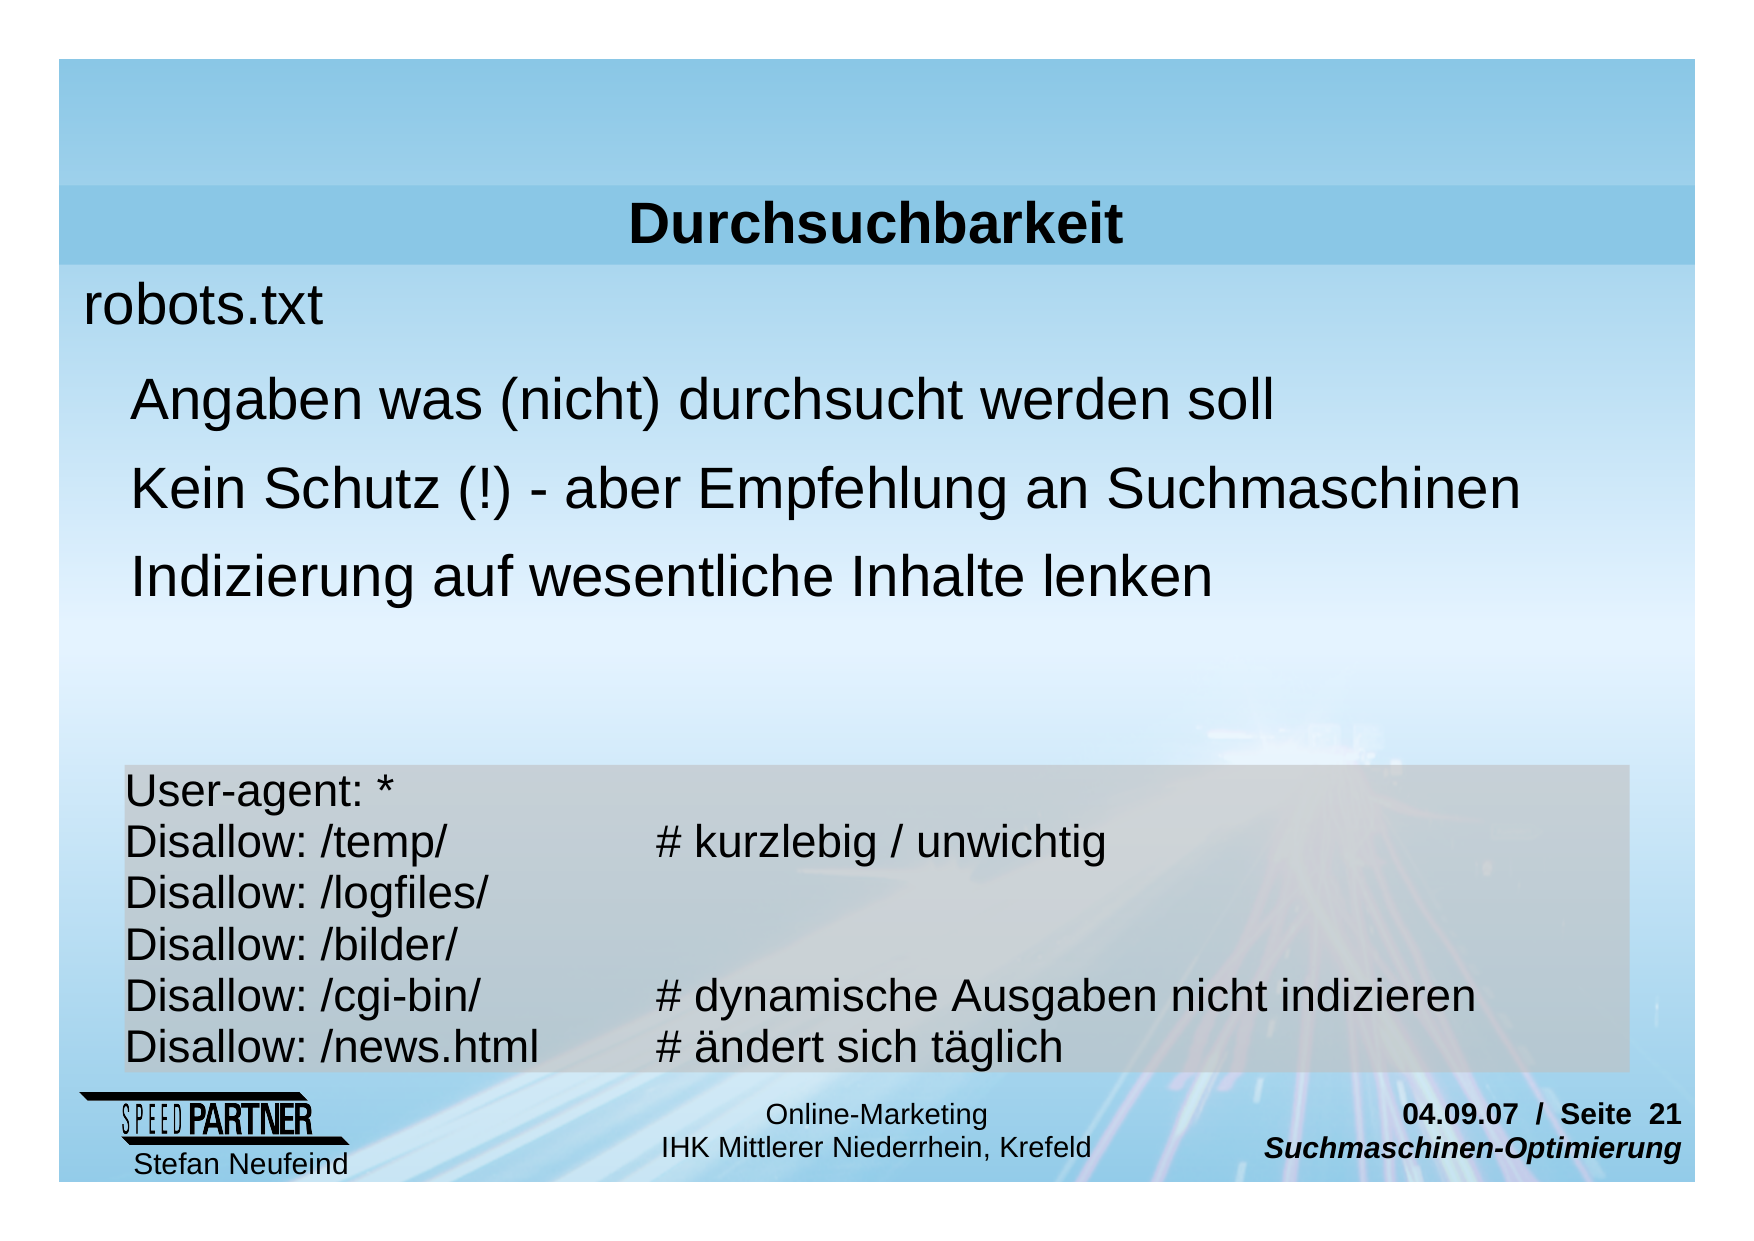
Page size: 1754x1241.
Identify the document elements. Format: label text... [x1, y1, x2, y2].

title Durchsuchbarkeit [59, 190, 1695, 257]
text_box User-agent: * Disallow: /temp/ # kurzlebig / unwichtig Disallow: /logfiles/ Disallow: /bilder/ Disallow: /cgi-bin/ # dynamische Ausgaben nicht indizieren Disallow: /news.html # ändert sich täglich [124, 764, 1630, 1072]
list robots.txt Angaben was (nicht) durchsucht werden soll Kein Schutz (!) - aber Empfehlung an Suchmaschinen Indizierung auf wesentliche Inhalte lenken [71, 272, 1695, 1055]
picture [59, 59, 1695, 185]
picture [59, 265, 1695, 1182]
